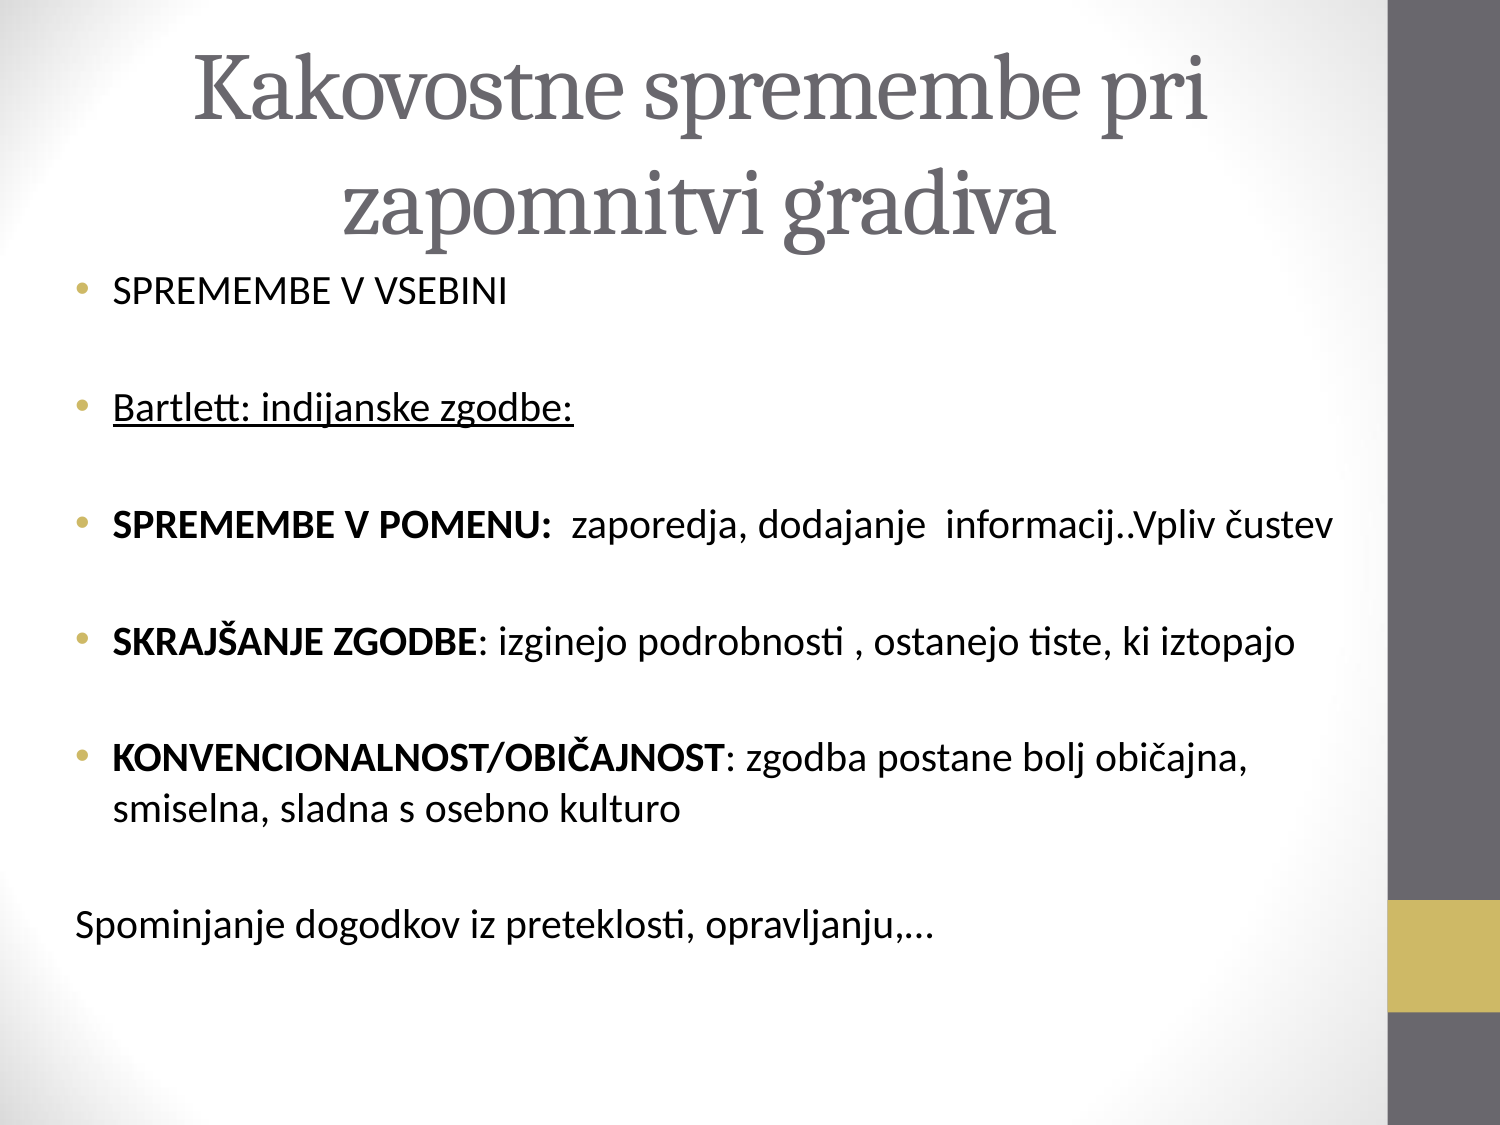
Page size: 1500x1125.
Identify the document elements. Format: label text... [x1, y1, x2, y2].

picture [0, 0, 1387, 1125]
title Kakovostne spremembe pri zapomnitvi gradiva [75, 45, 1325, 233]
list SPREMEMBE V VSEBINI Bartlett: indijanske zgodbe: SPREMEMBE V POMENU: zaporedja, dodajanje informacij..Vpliv čustev SKRAJŠANJE ZGODBE: izginejo podrobnosti , ostanejo tiste, ki iztopajo KONVENCIONALNOST/OBIČAJNOST: zgodba postane bolj običajna, smiselna, sladna s osebno kulturo Spominjanje dogodkov iz preteklosti, opravljanju,… [41, 255, 1355, 1086]
